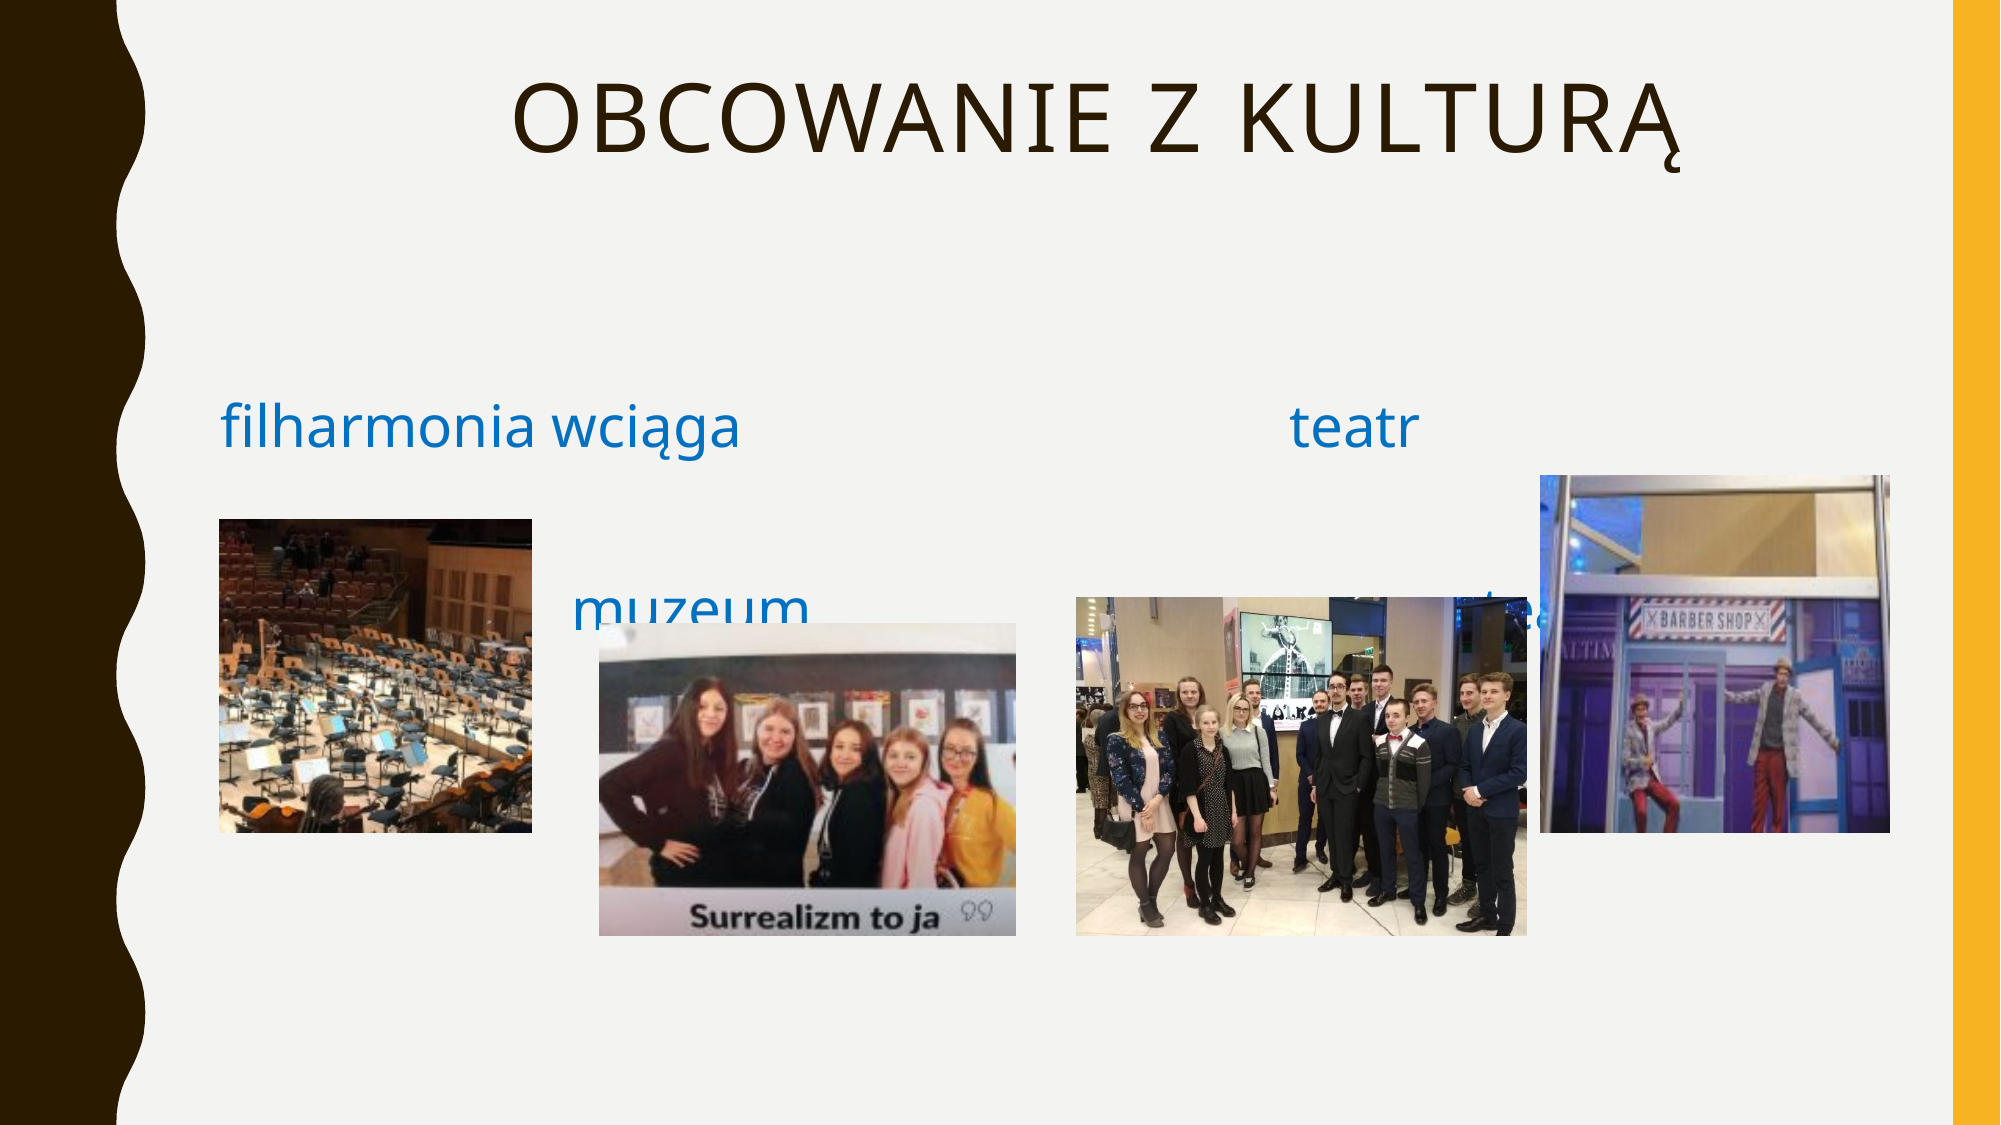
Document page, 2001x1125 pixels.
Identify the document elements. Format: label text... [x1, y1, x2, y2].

picture [219, 519, 532, 833]
picture [1076, 597, 1527, 936]
picture [1540, 475, 1890, 833]
title obcowanie z kulturą [205, 62, 1825, 268]
picture [599, 623, 1016, 936]
list filharmonia wciąga teatr muzeum teatr [205, 375, 1876, 965]
